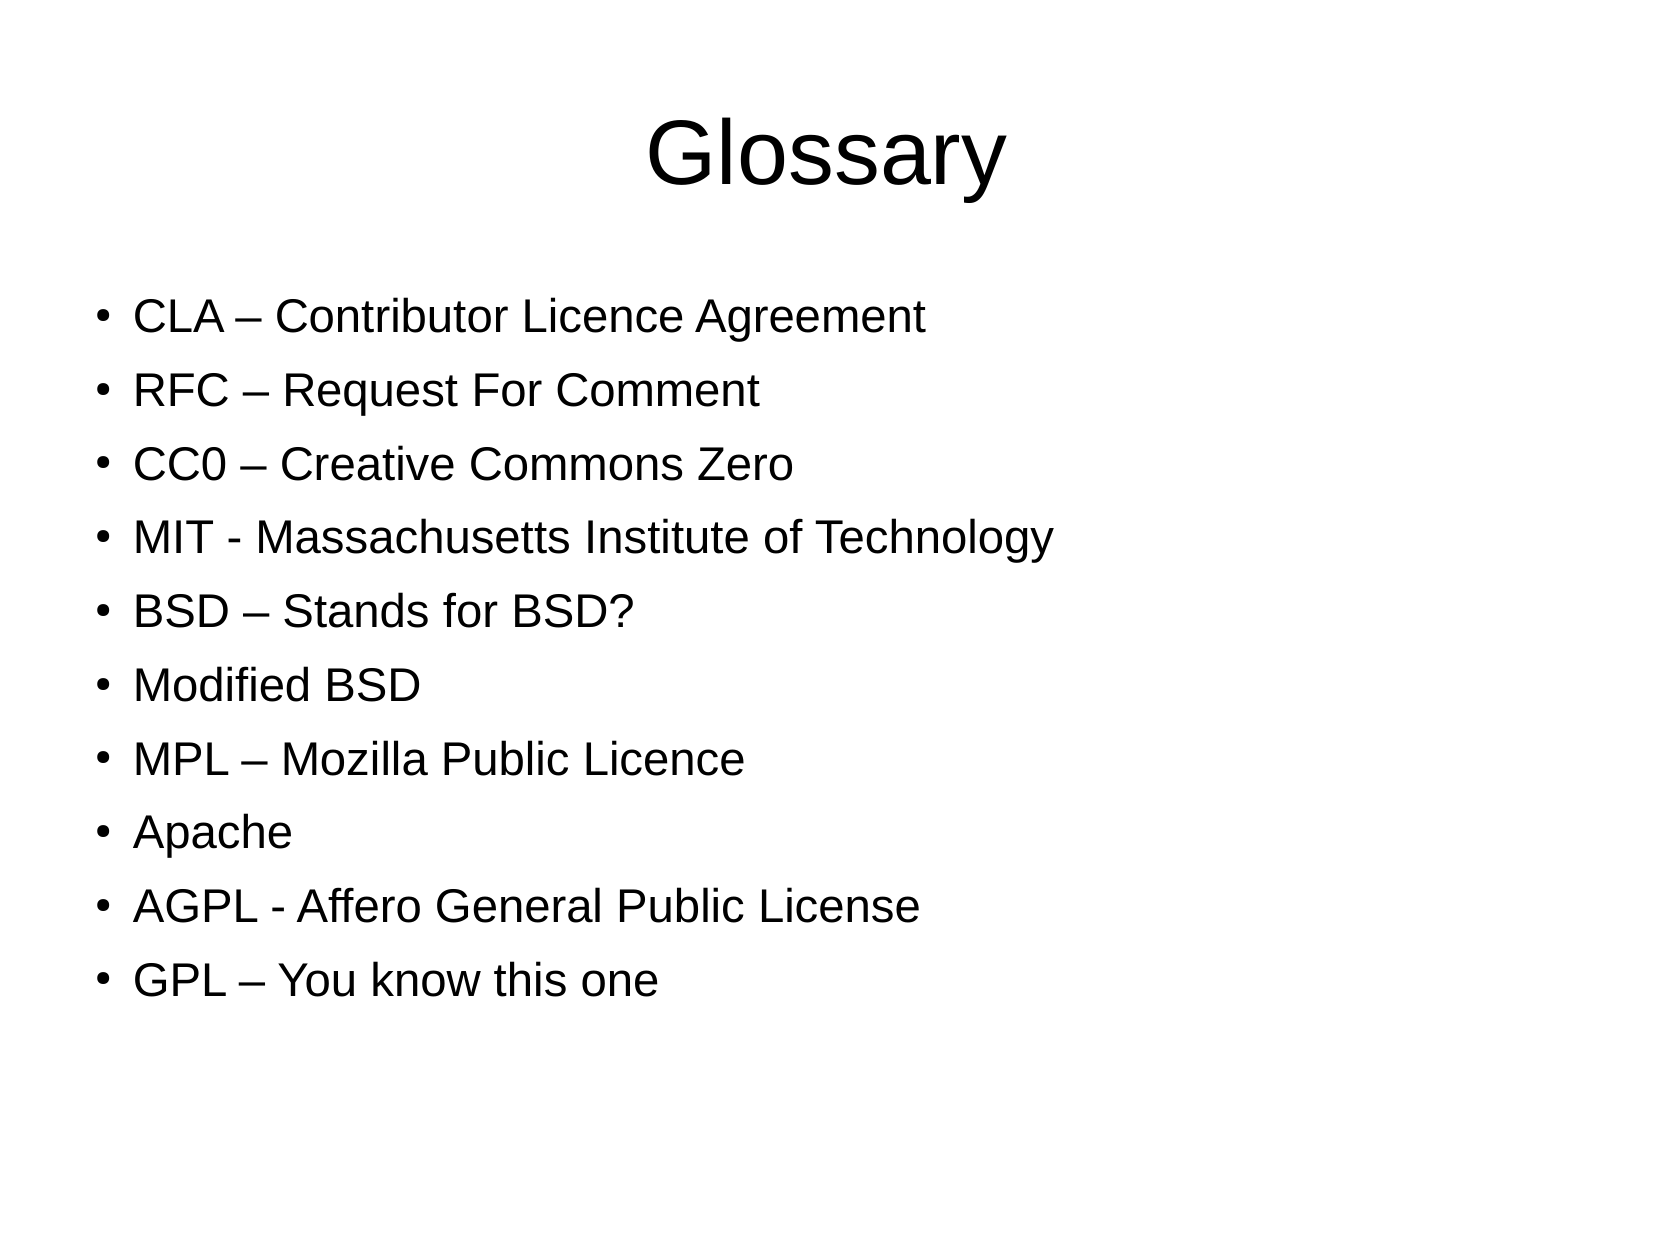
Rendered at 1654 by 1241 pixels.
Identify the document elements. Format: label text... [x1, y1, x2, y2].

list CLA – Contributor Licence Agreement RFC – Request For Comment CC0 – Creative Commons Zero MIT - Massachusetts Institute of Technology BSD – Stands for BSD? Modified BSD MPL – Mozilla Public Licence Apache AGPL - Affero General Public License GPL – You know this one [82, 290, 1571, 1010]
title Glossary [82, 49, 1571, 257]
